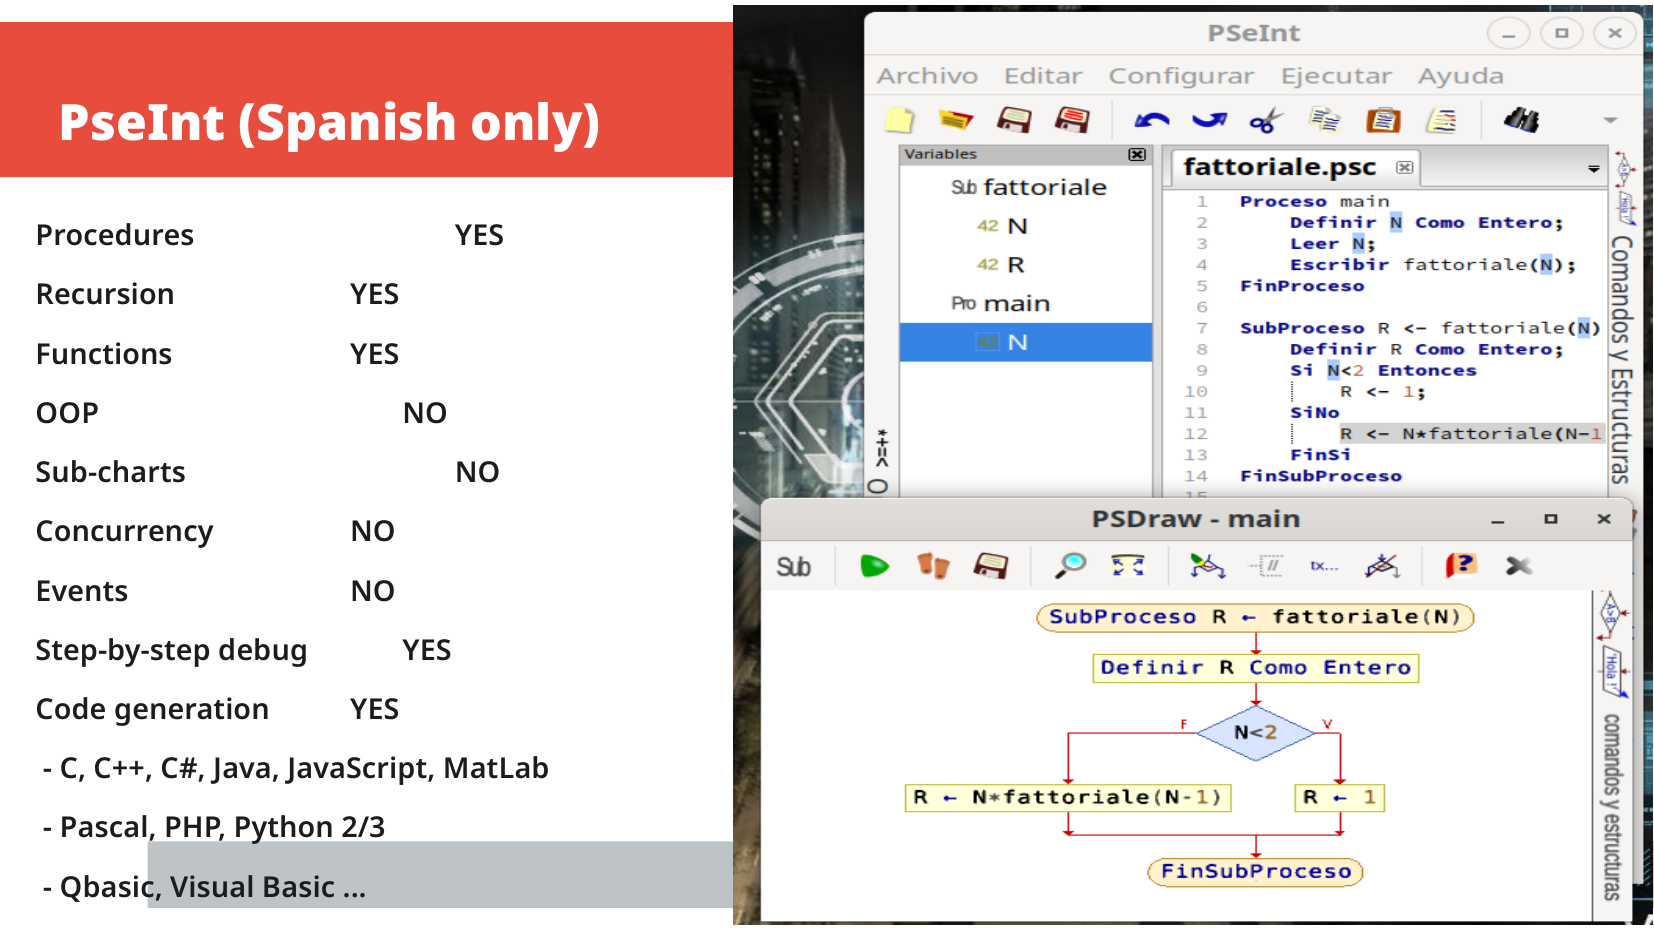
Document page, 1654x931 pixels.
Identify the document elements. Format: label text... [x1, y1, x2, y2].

title PseInt (Spanish only) [59, 44, 733, 156]
picture [733, 5, 1653, 925]
list Procedures YES Recursion YES Functions YES OOP NO Sub-charts NO Concurrency NO Events NO Step-by-step debug YES Code generation YES - C, C++, C#, Java, JavaScript, MatLab - Pascal, PHP, Python 2/3 - Qbasic, Visual Basic ... [35, 194, 733, 910]
